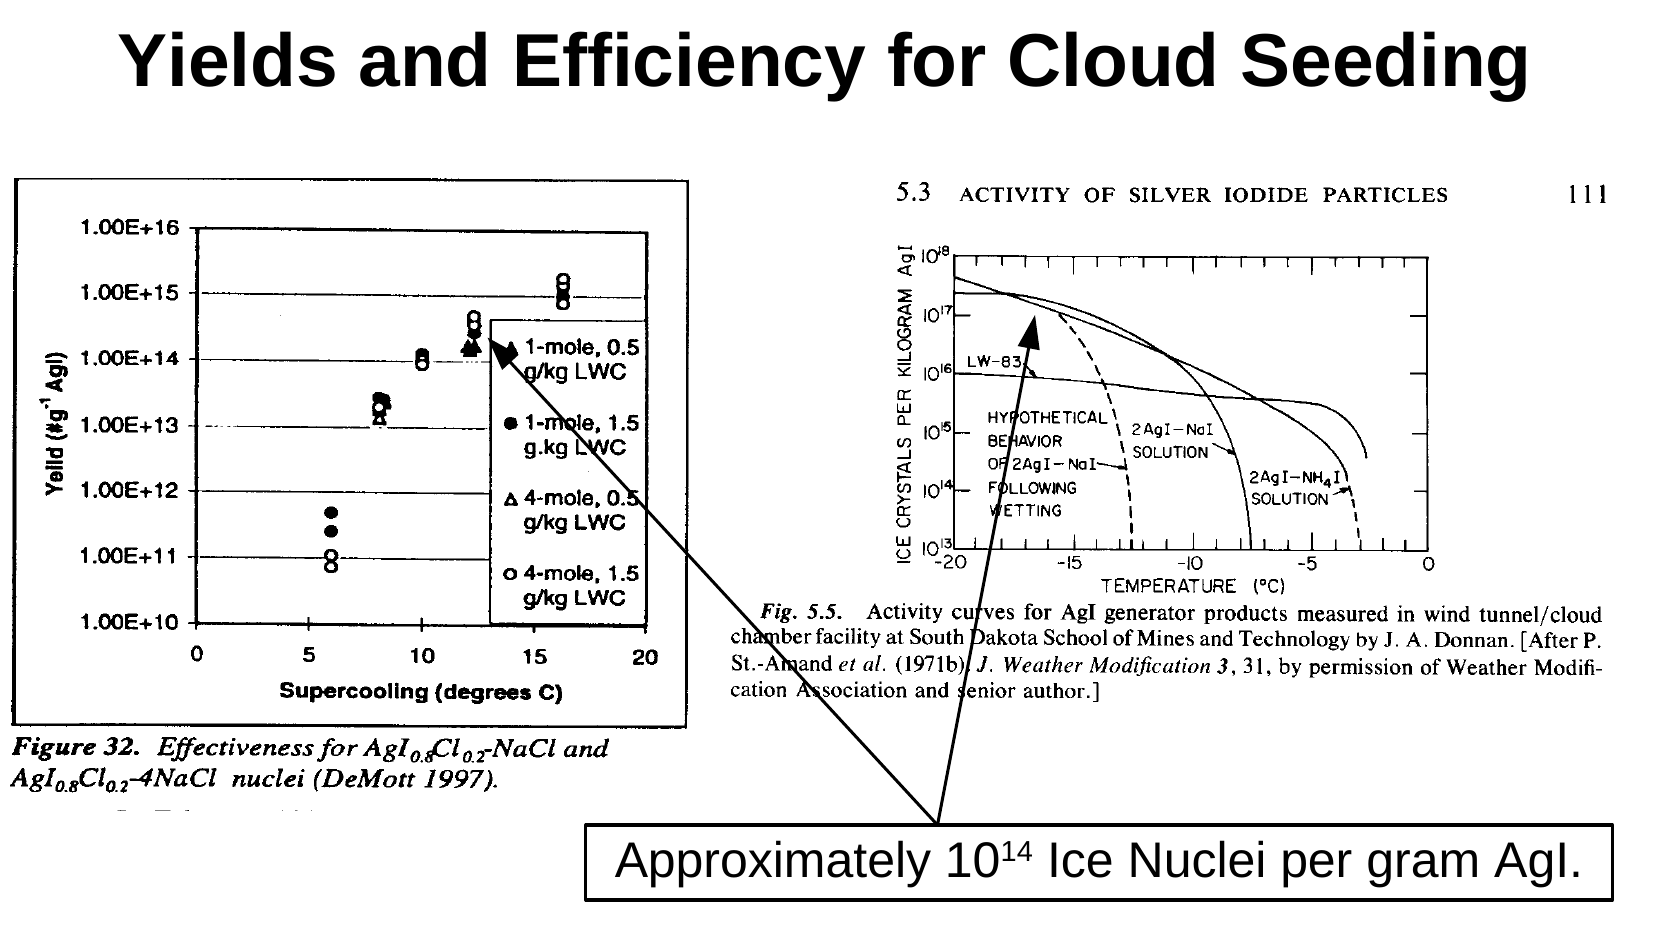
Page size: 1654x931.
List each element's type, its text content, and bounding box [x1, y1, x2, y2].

text_box Approximately 1014 Ice Nuclei per gram AgI. [585, 825, 1613, 901]
picture [720, 593, 824, 706]
title Yields and Efficiency for Cloud Seeding [0, 5, 1654, 107]
picture [0, 178, 689, 811]
picture [720, 175, 1628, 706]
